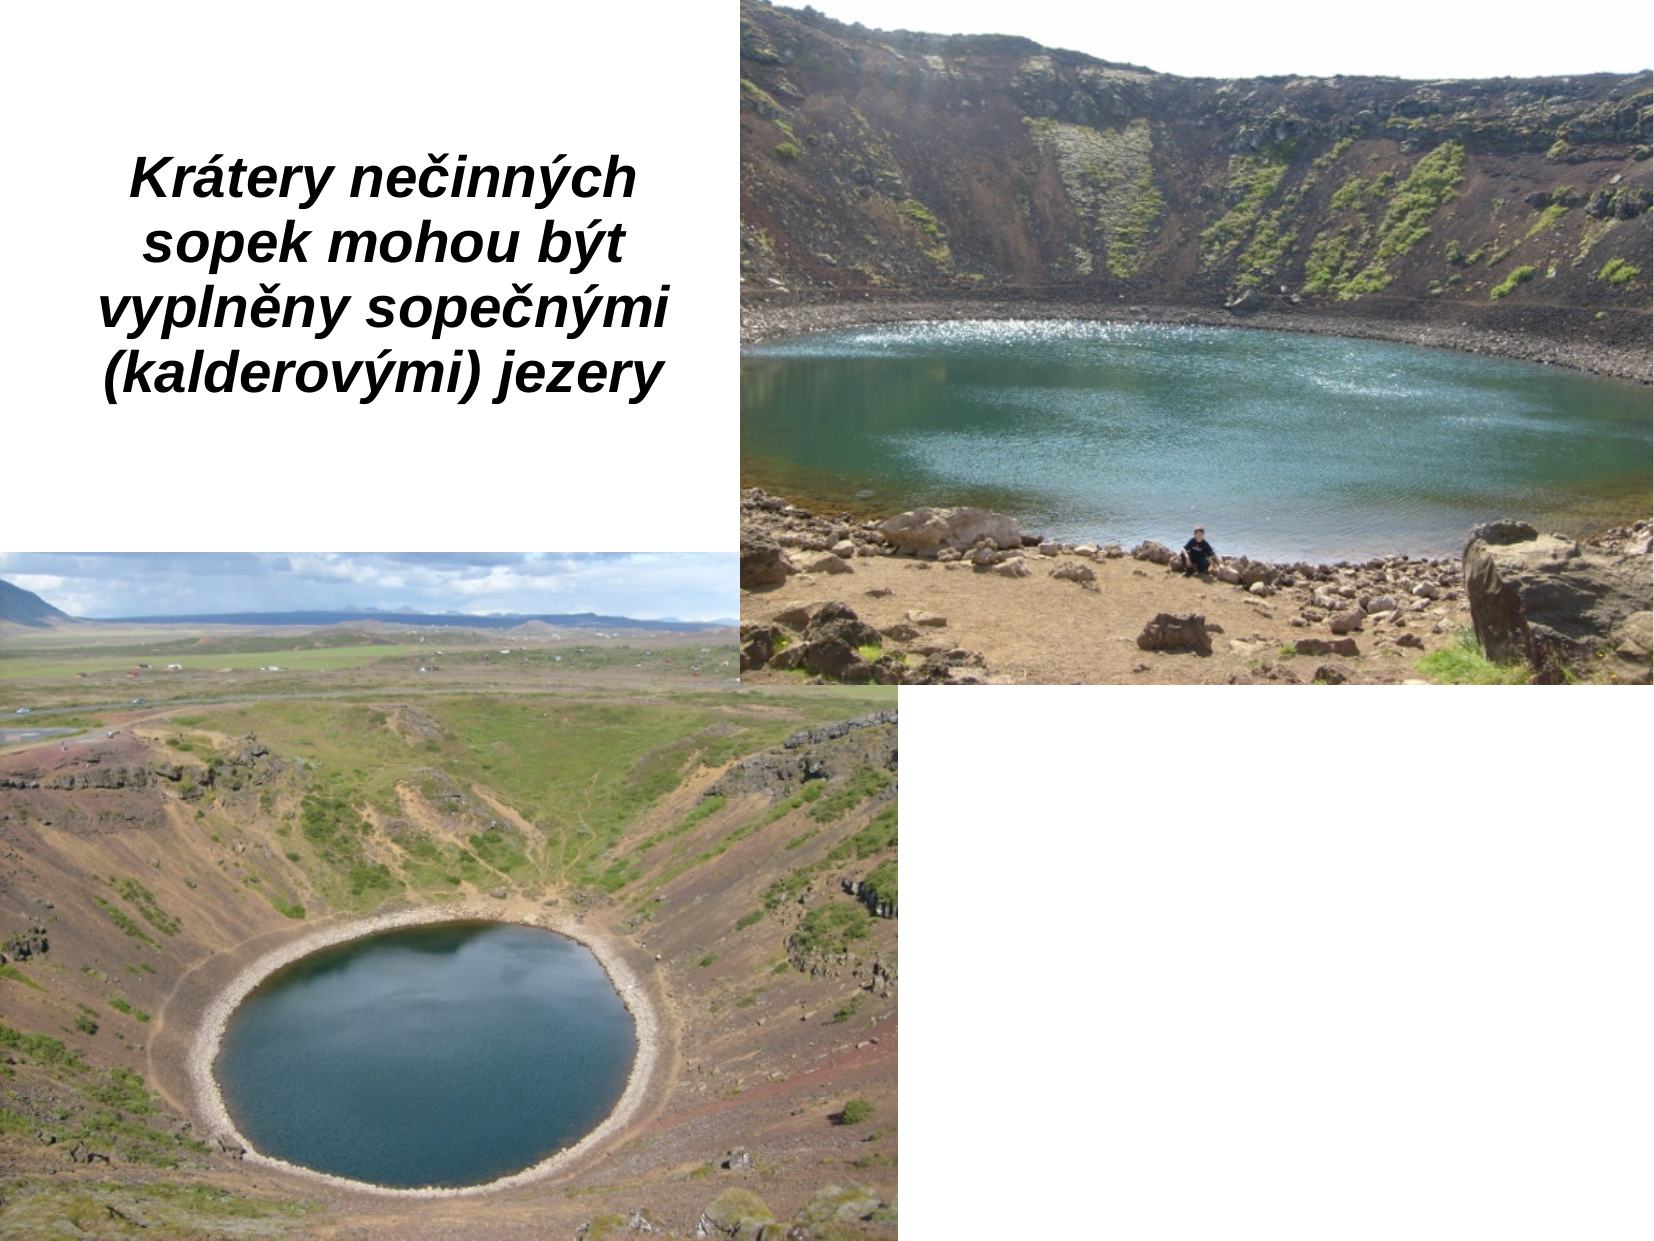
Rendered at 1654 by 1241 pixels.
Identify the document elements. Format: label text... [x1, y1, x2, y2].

picture [0, 0, 1654, 1241]
title Krátery nečinných sopek mohou být vyplněny sopečnými (kalderovými) jezery [59, 35, 709, 514]
